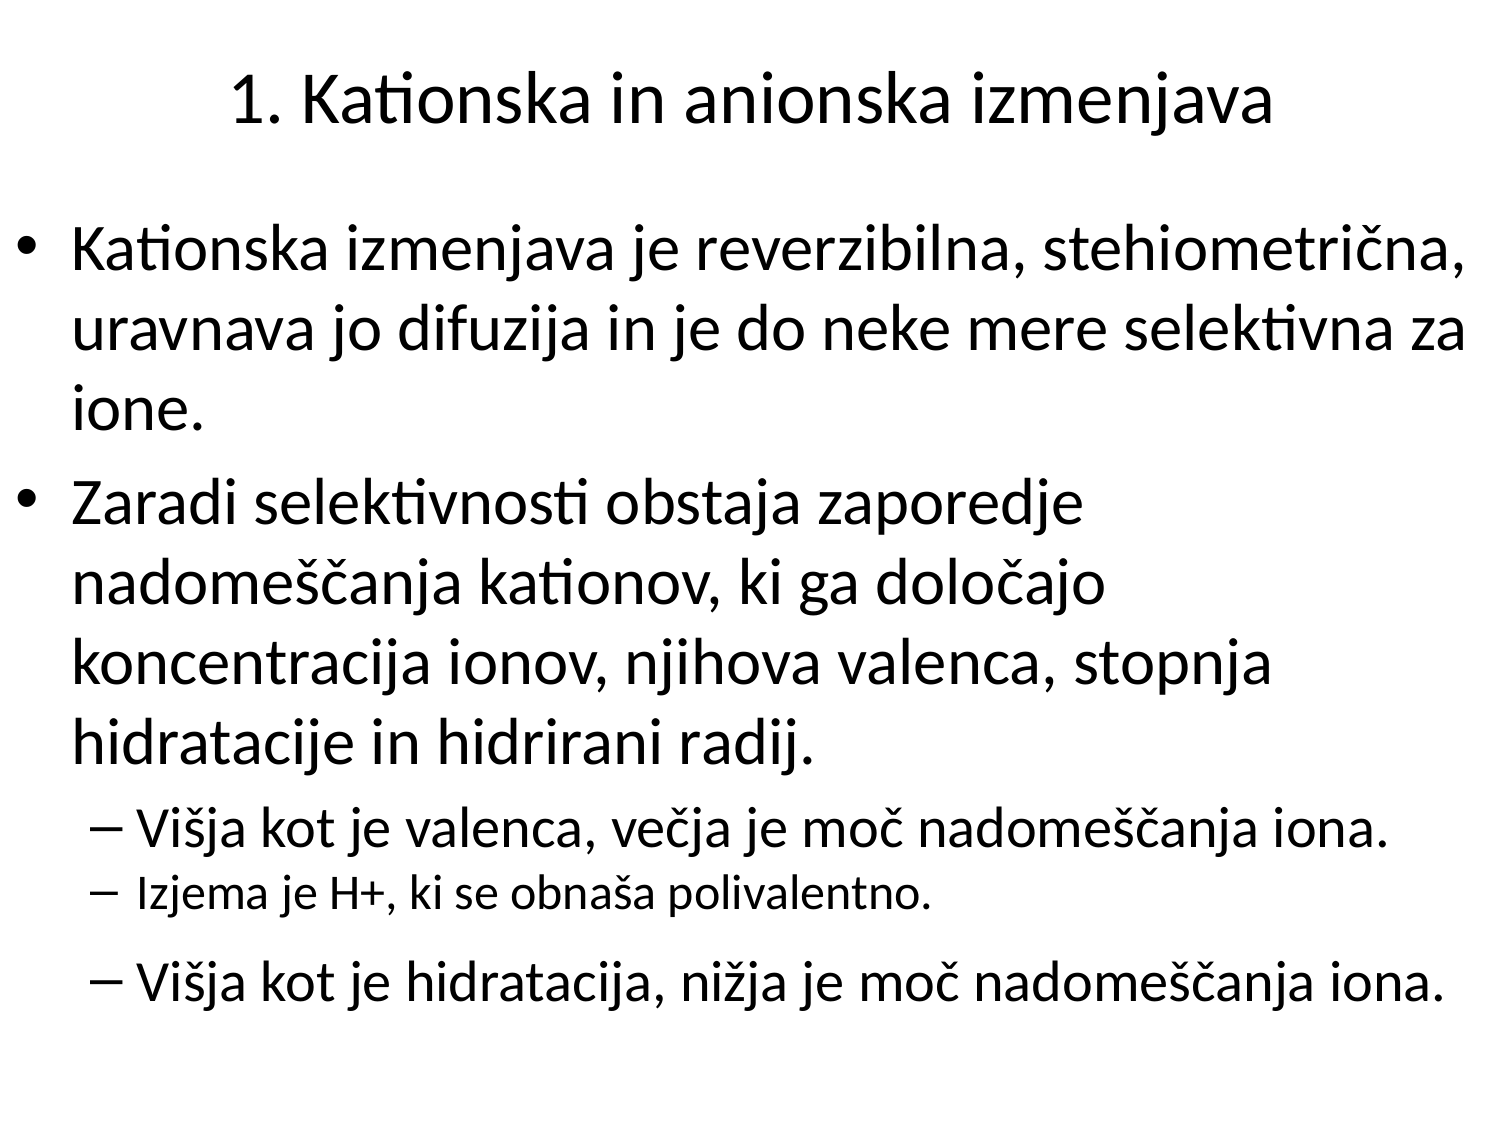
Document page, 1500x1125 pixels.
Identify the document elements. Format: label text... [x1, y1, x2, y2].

list Kationska izmenjava je reverzibilna, stehiometrična, uravnava jo difuzija in je do neke mere selektivna za ione. Zaradi selektivnosti obstaja zaporedje nadomeščanja kationov, ki ga določajo koncentracija ionov, njihova valenca, stopnja hidratacije in hidrirani radij. Višja kot je valenca, večja je moč nadomeščanja iona. Izjema je H+, ki se obnaša polivalentno. Višja kot je hidratacija, nižja je moč nadomeščanja iona. [0, 196, 1500, 1125]
title 1. Kationska in anionska izmenjava [76, 0, 1427, 188]
